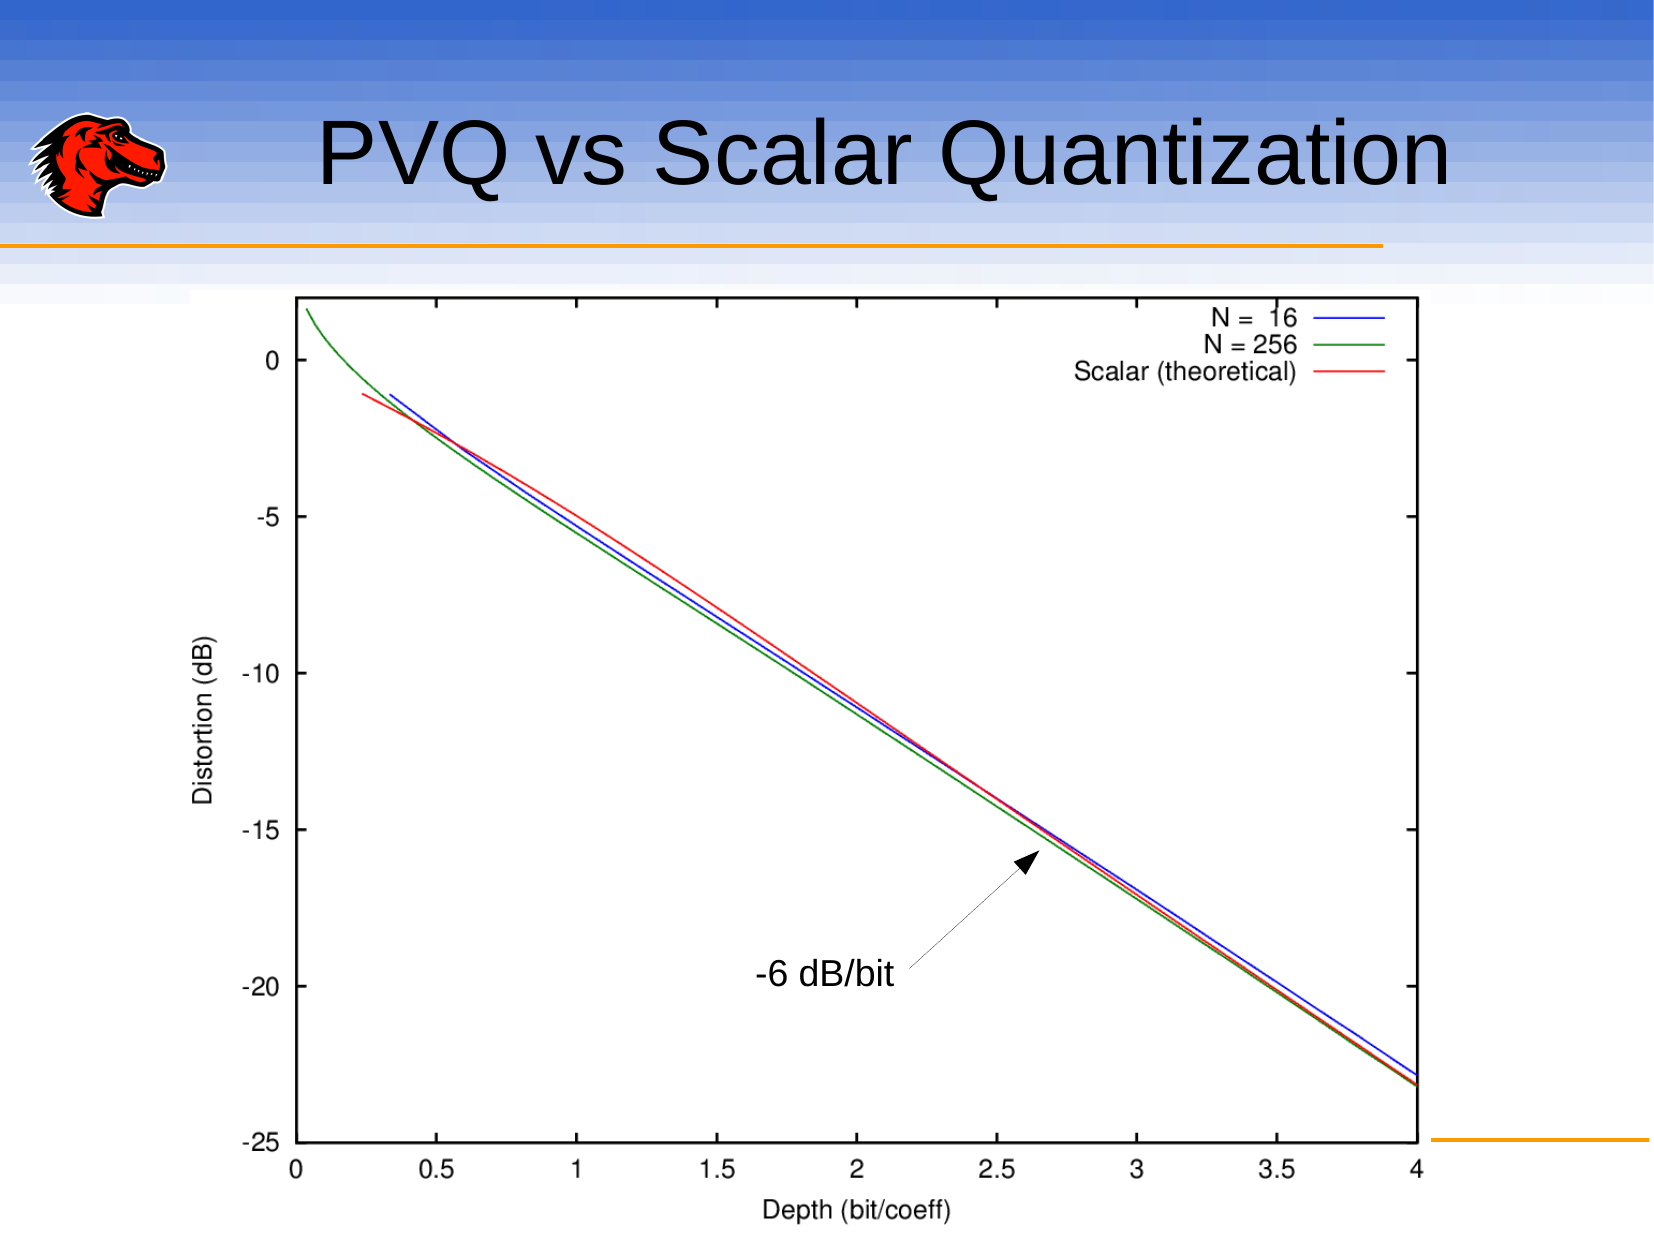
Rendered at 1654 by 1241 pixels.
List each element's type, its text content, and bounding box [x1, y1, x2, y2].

picture [0, 0, 1654, 1241]
text_box -6 dB/bit [740, 944, 910, 1002]
title PVQ vs Scalar Quantization [141, 49, 1630, 257]
